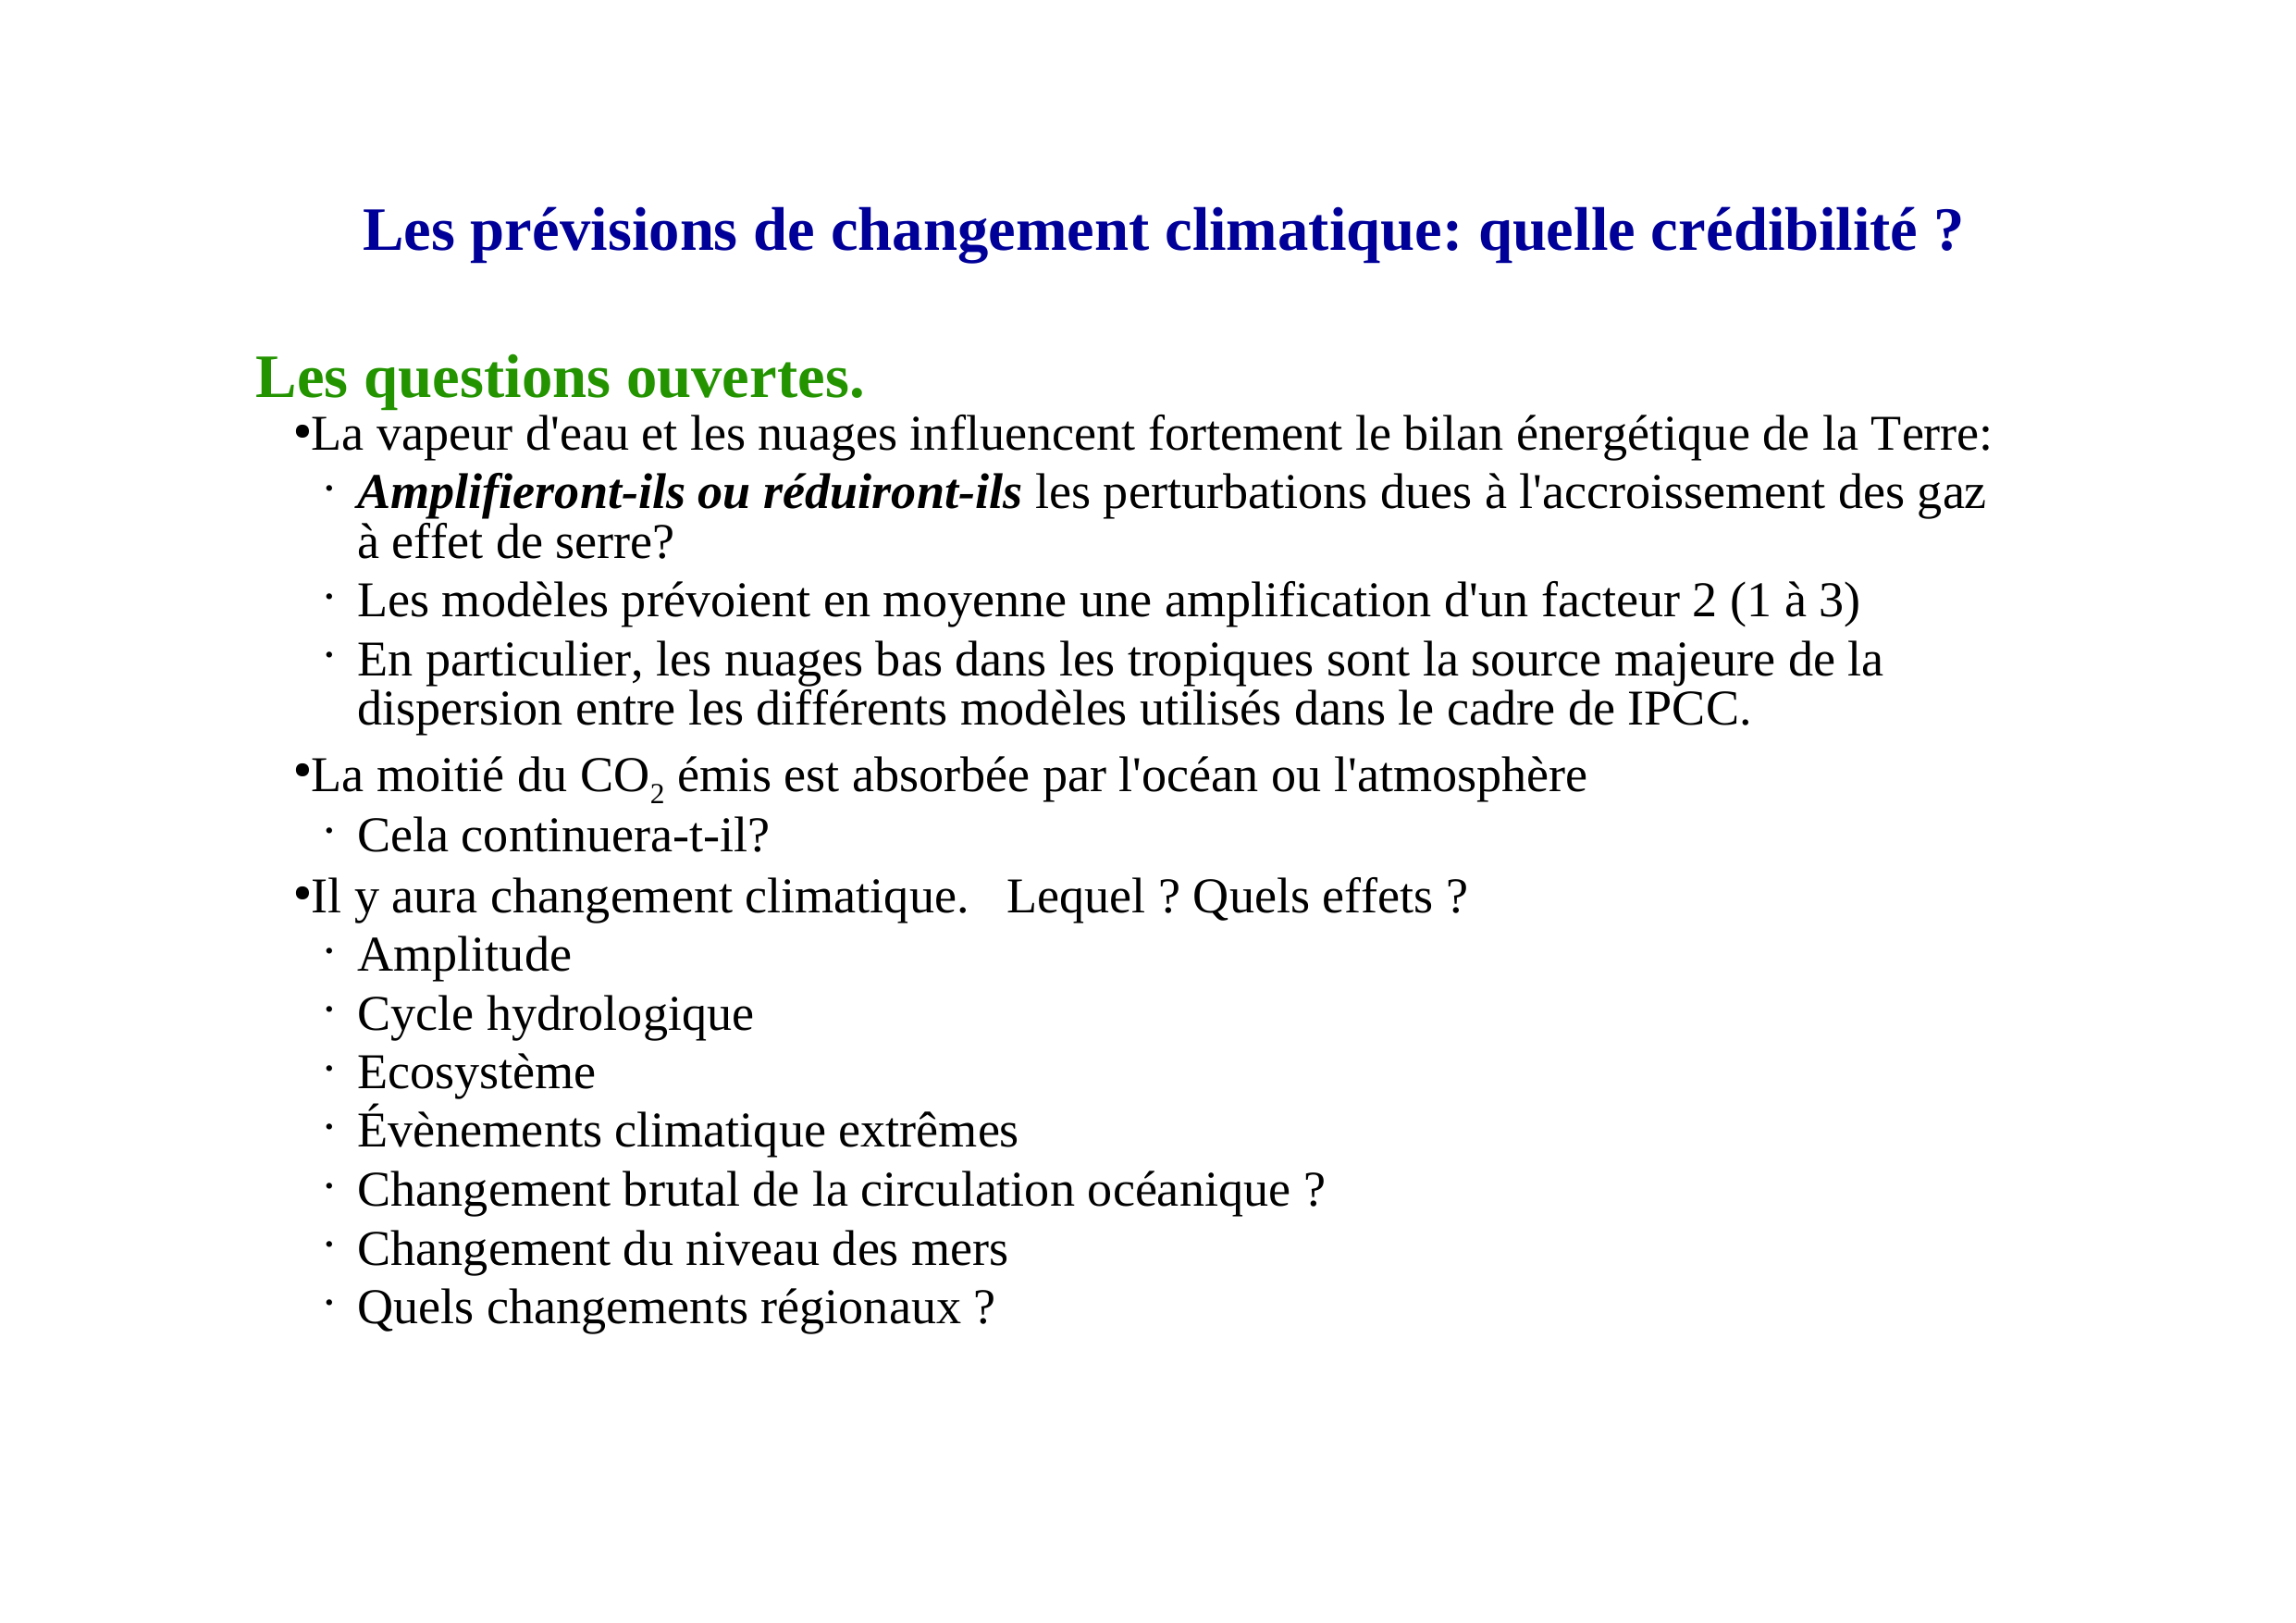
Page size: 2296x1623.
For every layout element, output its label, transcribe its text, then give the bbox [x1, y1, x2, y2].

list La vapeur d'eau et les nuages influencent fortement le bilan énergétique de la Terre: Amplifieront-ils ou réduiront-ils les perturbations dues à l'accroissement des gaz à effet de serre? Les modèles prévoient en moyenne une amplification d'un facteur 2 (1 à 3) En particulier, les nuages bas dans les tropiques sont la source majeure de la dispersion entre les différents modèles utilisés dans le cadre de IPCC. La moitié du CO2 émis est absorbée par l'océan ou l'atmosphère Cela continuera-t-il? Il y aura changement climatique. Lequel ? Quels effets ? Amplitude Cycle hydrologique Ecosystème Évènements climatique extrêmes Changement brutal de la circulation océanique ? Changement du niveau des mers Quels changements régionaux ? [279, 402, 2016, 1454]
title Les prévisions de changement climatique: quelle crédibilité ? [297, 119, 2033, 343]
text_box Les questions ouvertes. [242, 316, 1974, 441]
